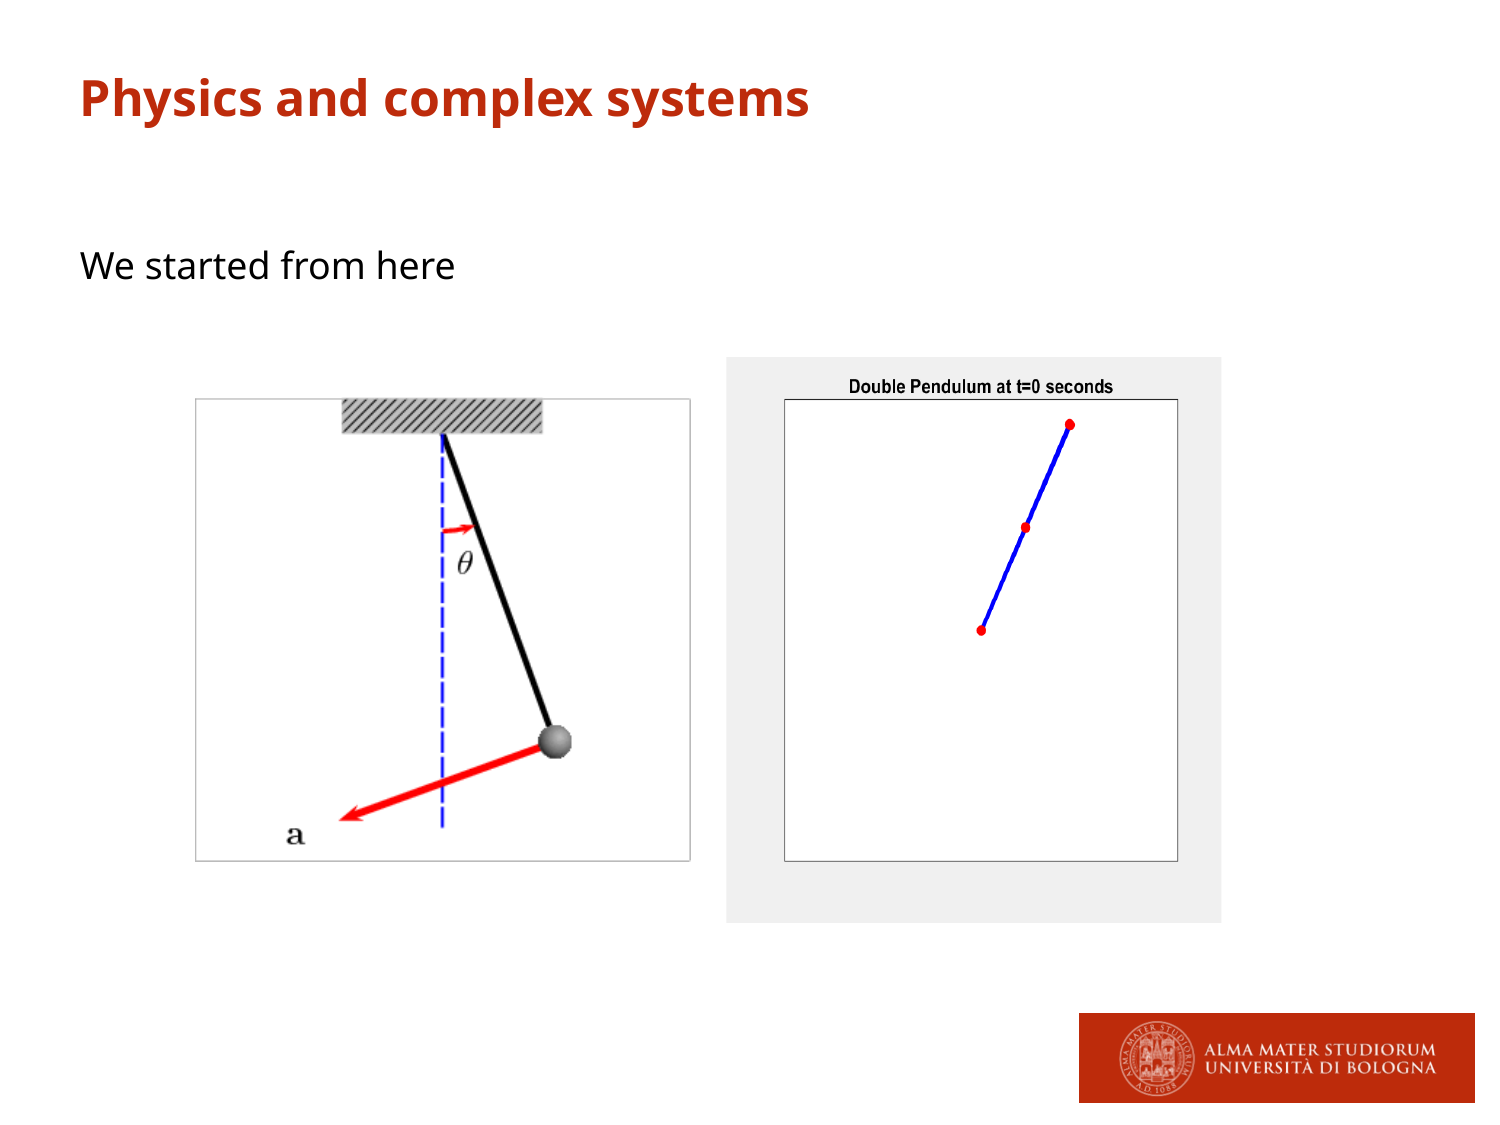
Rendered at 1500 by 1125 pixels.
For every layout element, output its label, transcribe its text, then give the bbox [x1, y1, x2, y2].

list Physics and complex systems [64, 78, 1447, 185]
picture [726, 357, 1222, 923]
list We started from here [64, 231, 1447, 988]
picture [195, 397, 691, 862]
